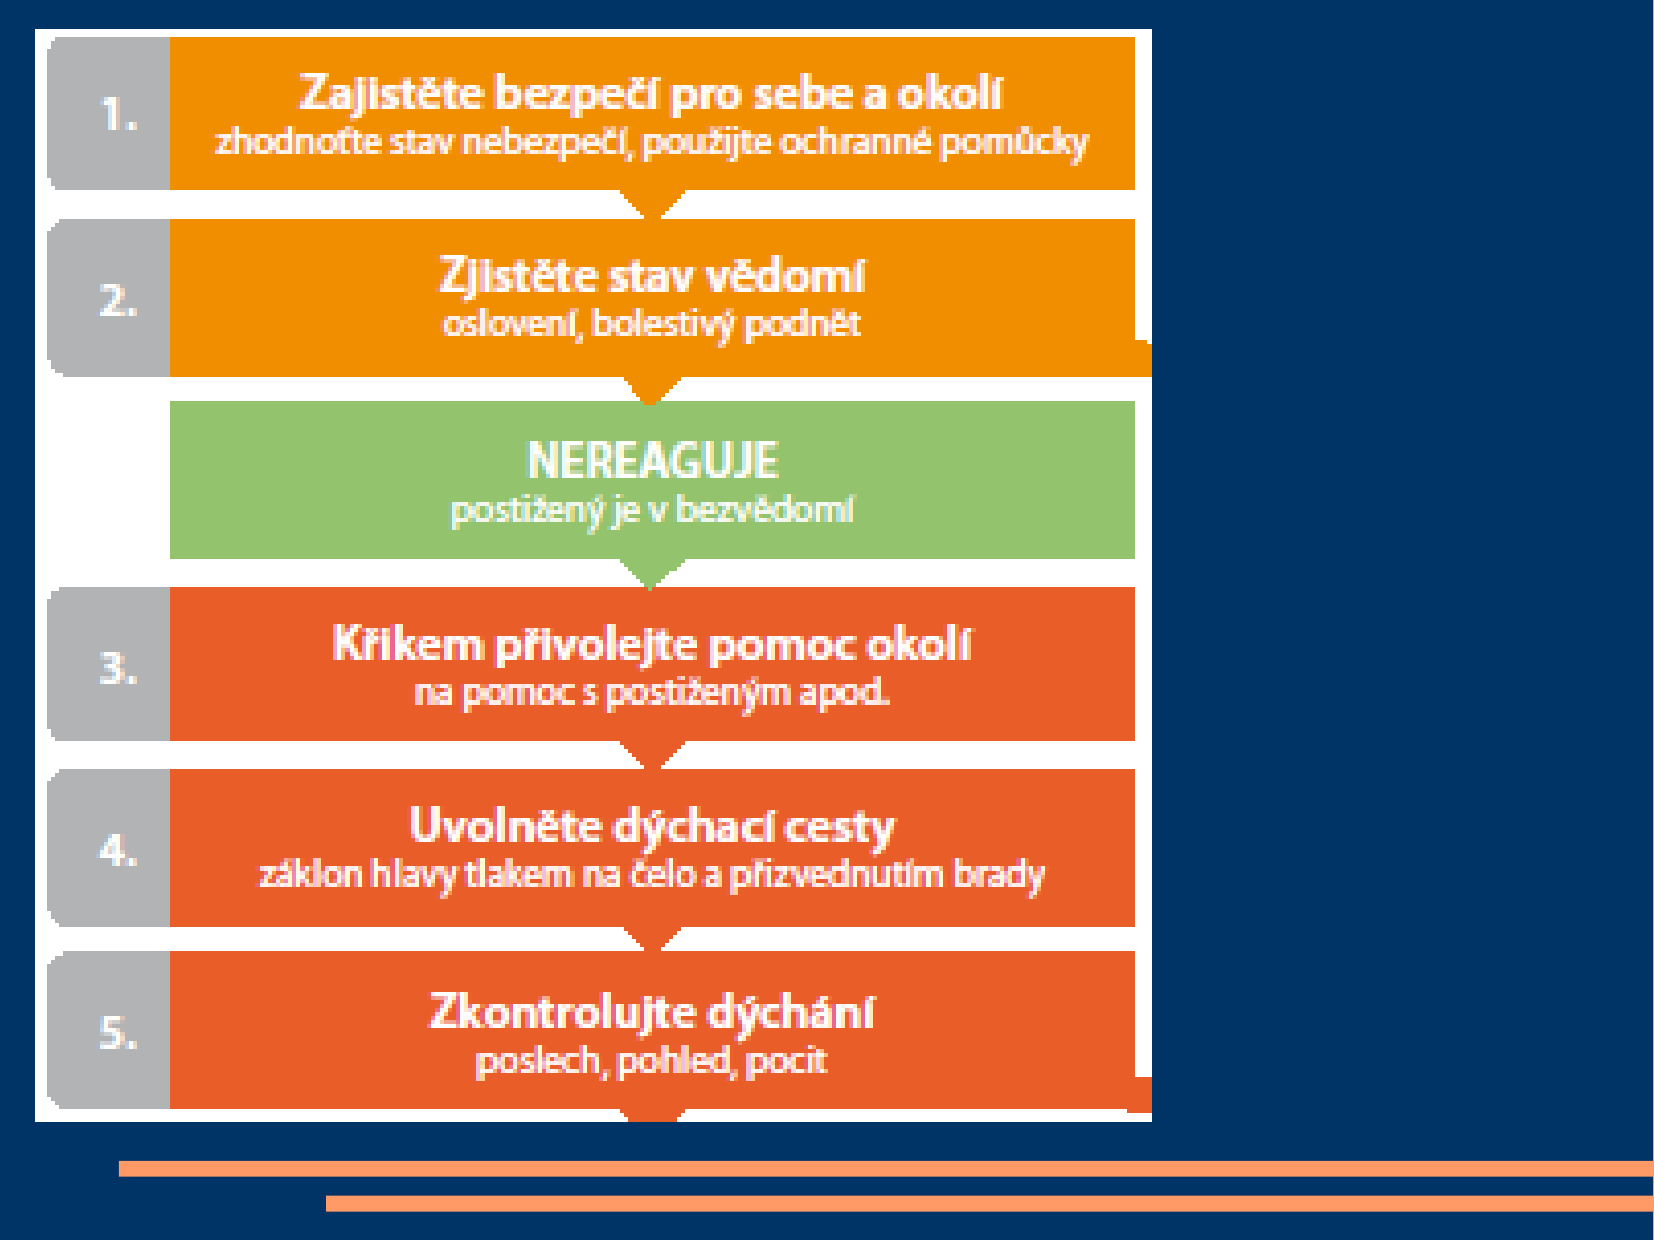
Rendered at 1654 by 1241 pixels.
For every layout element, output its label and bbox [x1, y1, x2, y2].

picture [35, 29, 1152, 1122]
